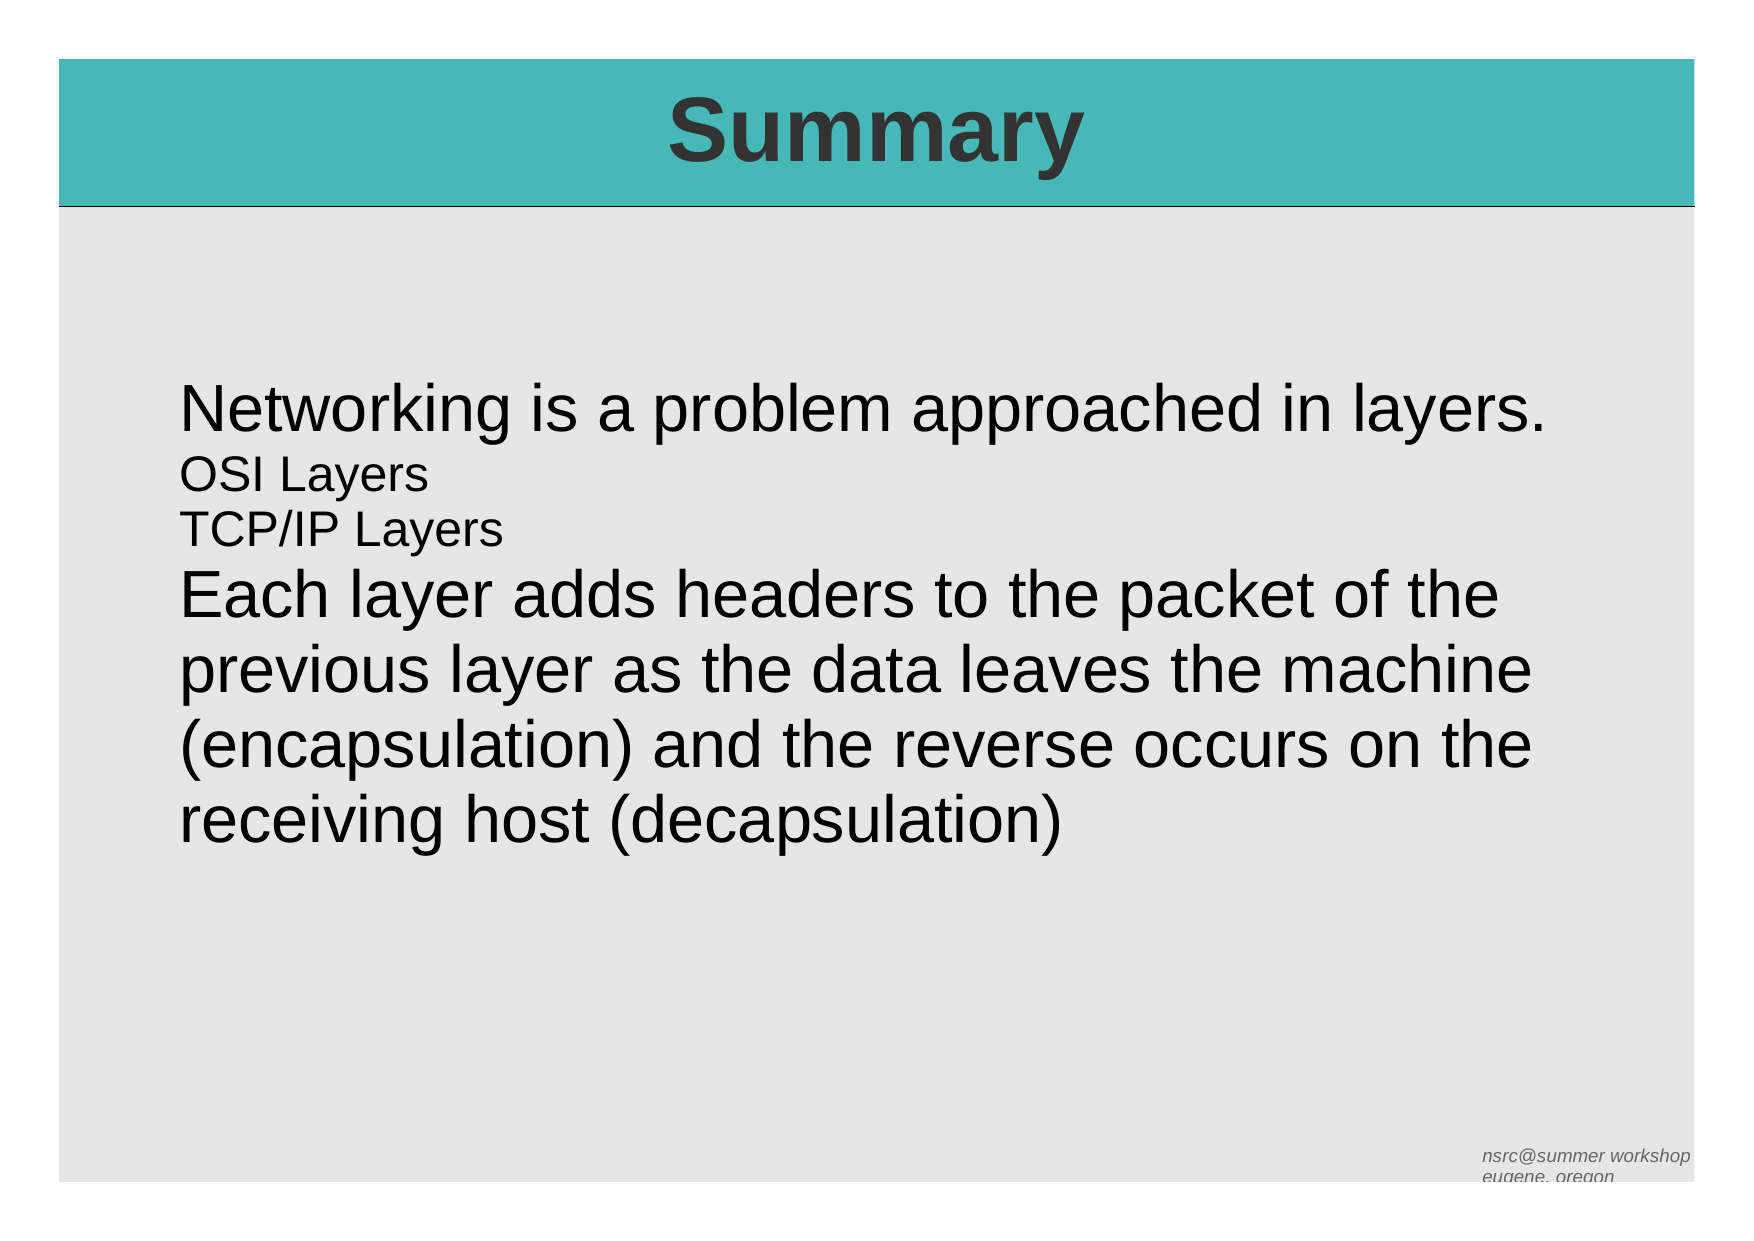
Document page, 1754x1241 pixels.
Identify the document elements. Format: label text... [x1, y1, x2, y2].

title Summary [59, 41, 1695, 219]
list Networking is a problem approached in layers. OSI Layers TCP/IP Layers Each layer adds headers to the packet of the previous layer as the data leaves the machine (encapsulation) and the reverse occurs on the receiving host (decapsulation) [179, 371, 1576, 1079]
